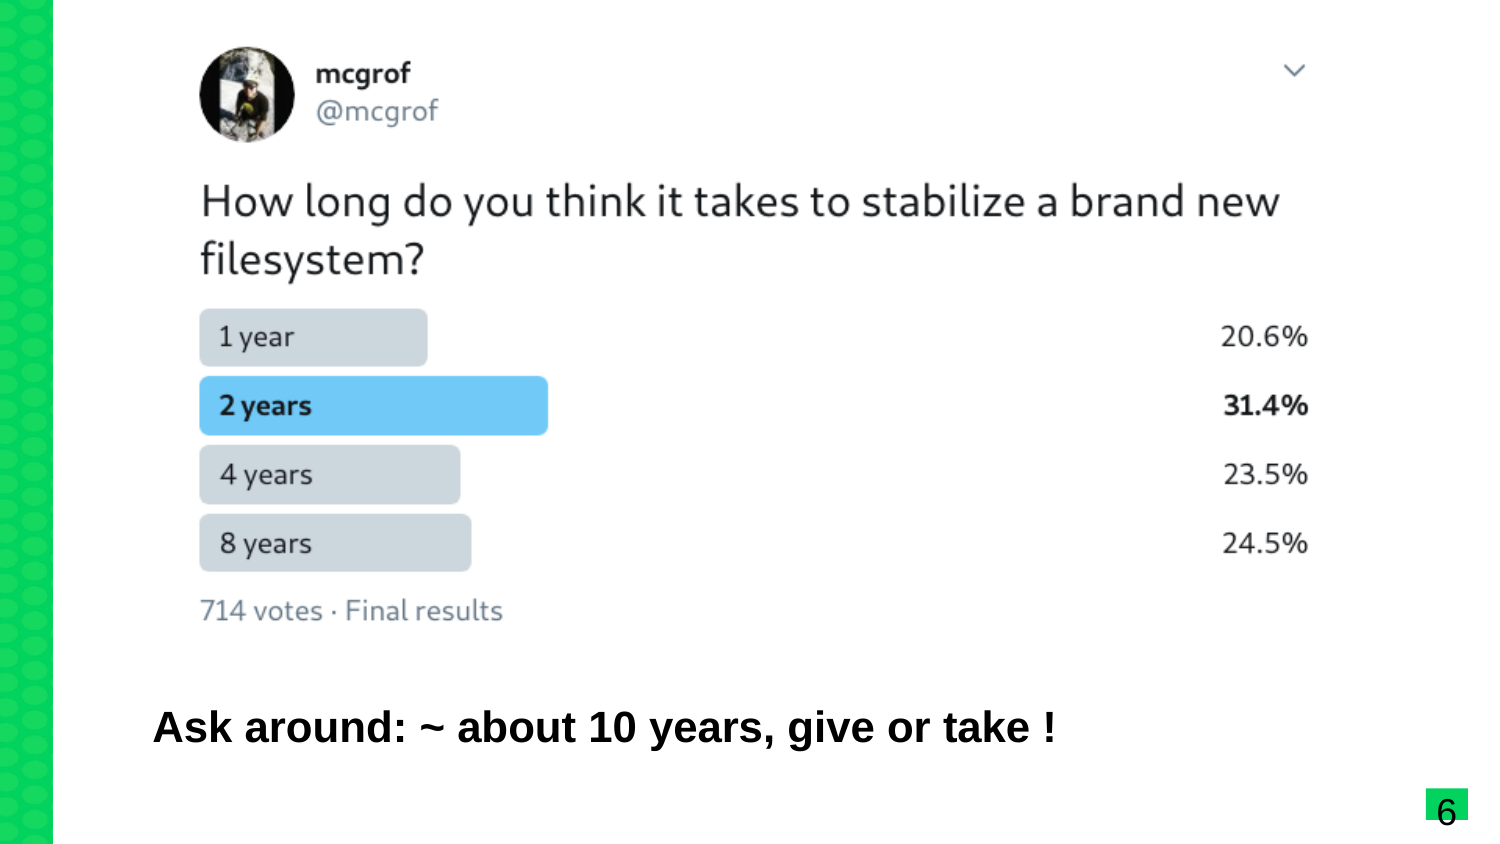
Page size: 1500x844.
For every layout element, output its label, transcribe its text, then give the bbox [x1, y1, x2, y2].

text_box <number> [1425, 788, 1468, 820]
picture [167, 30, 1333, 630]
text_box Ask around: ~ about 10 years, give or take ! [137, 683, 1457, 798]
picture [0, 0, 53, 844]
